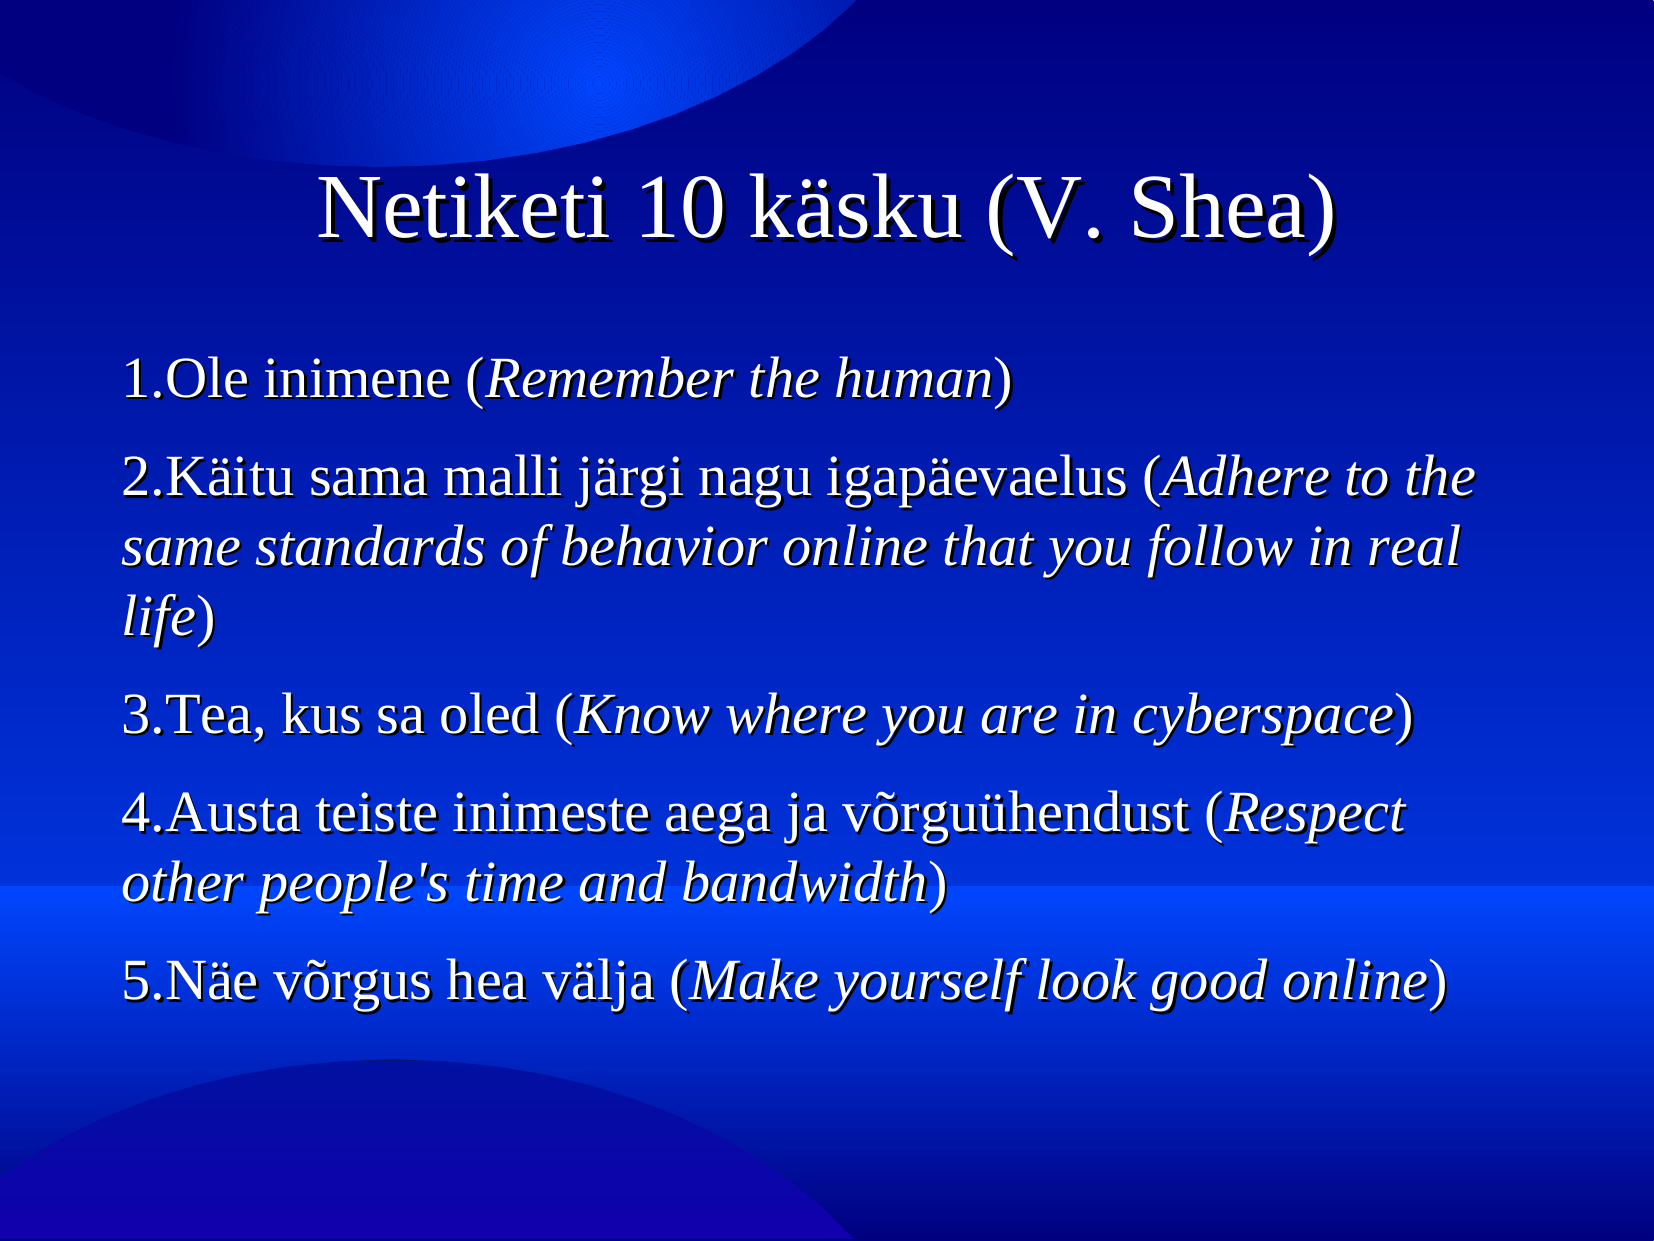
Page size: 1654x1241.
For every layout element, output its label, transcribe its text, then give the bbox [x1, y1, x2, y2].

title Netiketi 10 käsku (V. Shea) [121, 102, 1534, 311]
list 1.Ole inimene (Remember the human) 2.Käitu sama malli järgi nagu igapäevaelus (Adhere to the same standards of behavior online that you follow in real life) 3.Tea, kus sa oled (Know where you are in cyberspace) 4.Austa teiste inimeste aega ja võrguühendust (Respect other people's time and bandwidth) 5.Näe võrgus hea välja (Make yourself look good online) [121, 344, 1534, 1127]
